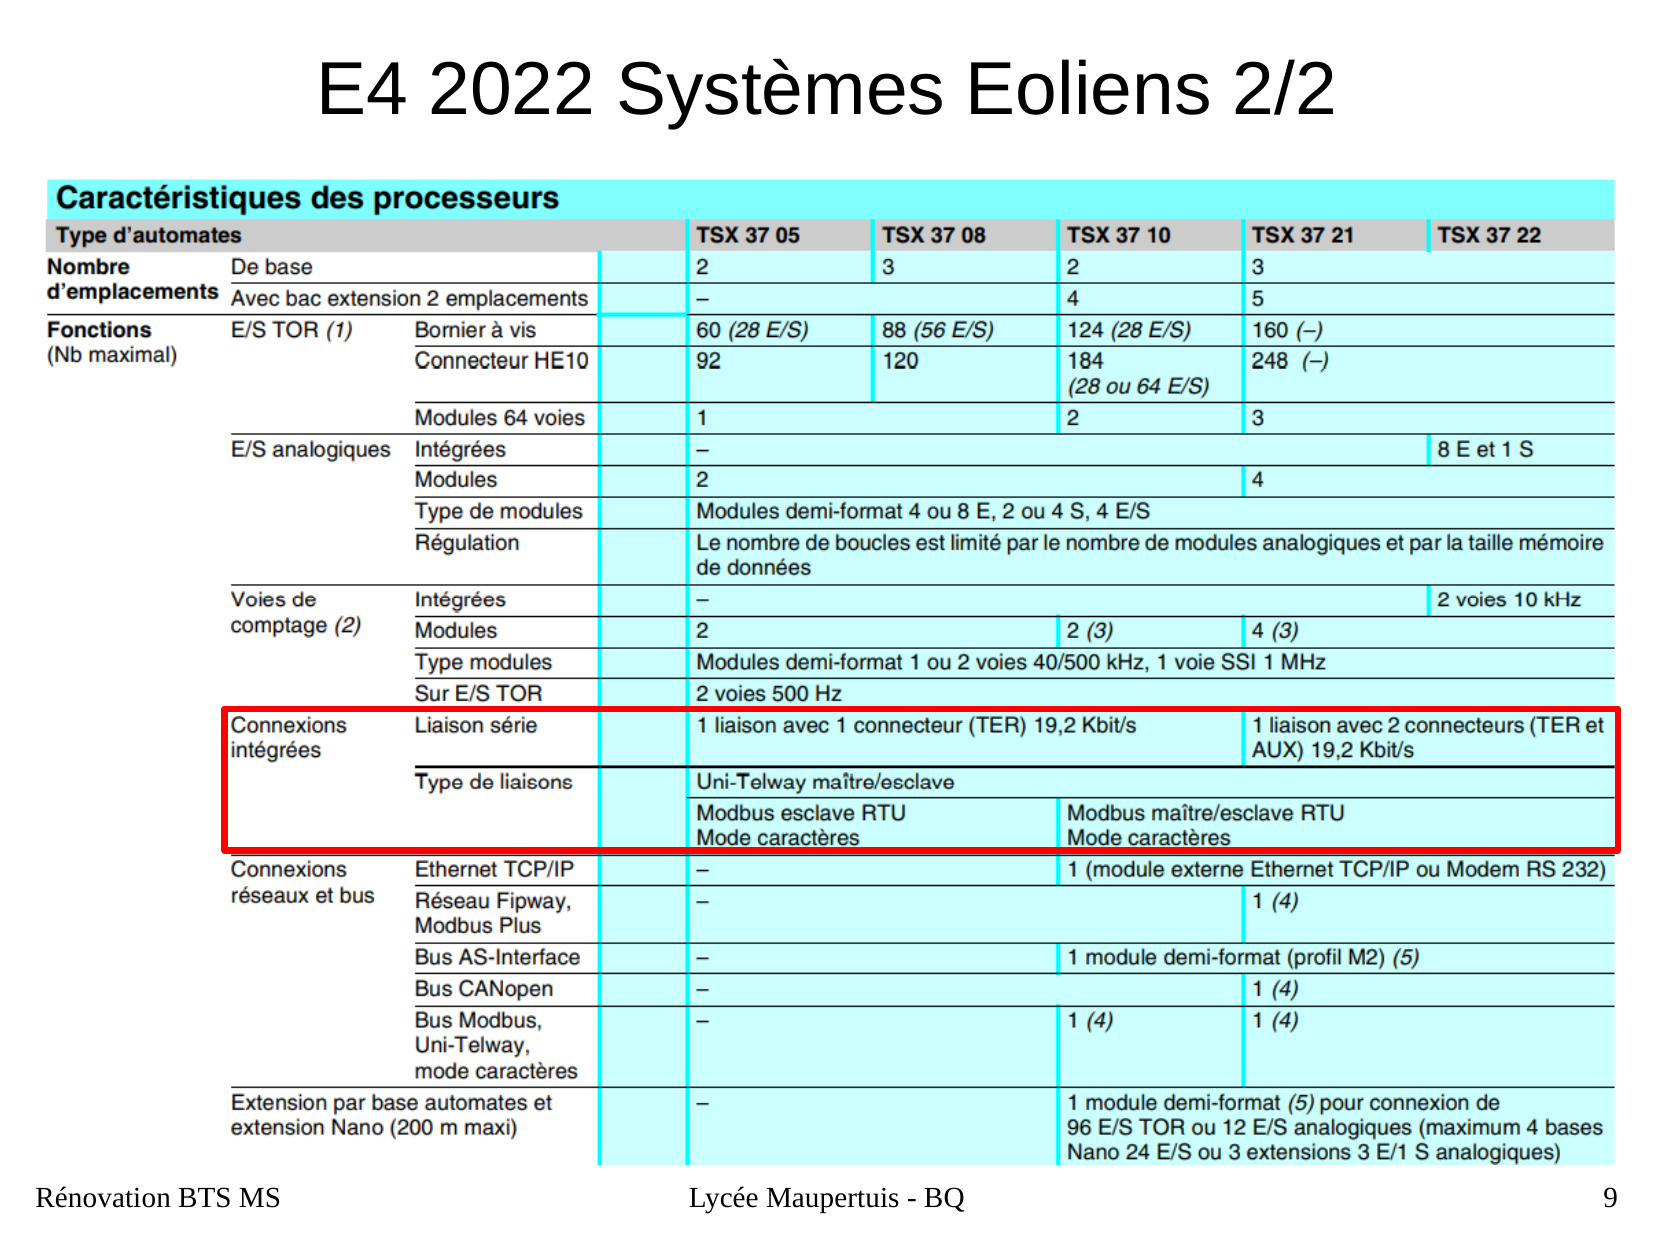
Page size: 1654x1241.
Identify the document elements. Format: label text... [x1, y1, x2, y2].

picture [228, 712, 1615, 847]
title E4 2022 Systèmes Eoliens 2/2 [35, 35, 1619, 142]
picture [35, 170, 1619, 1165]
